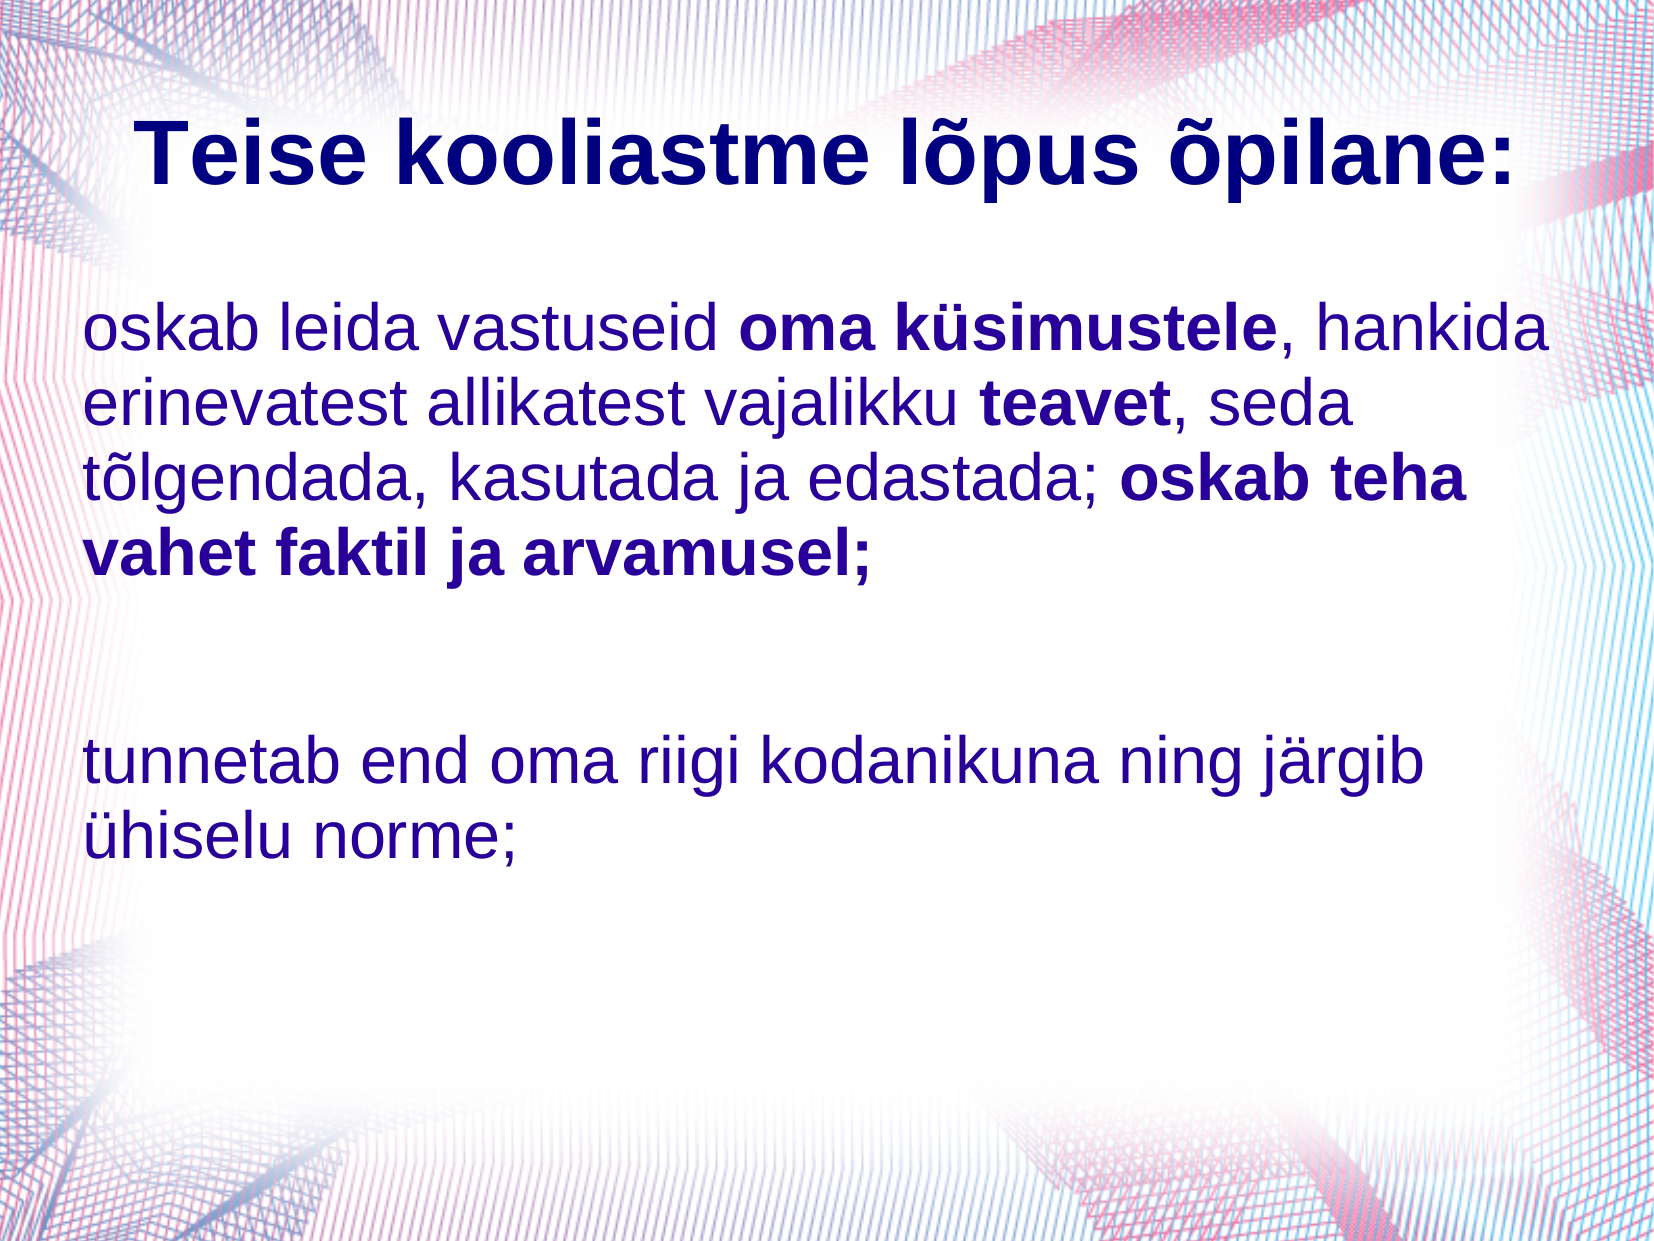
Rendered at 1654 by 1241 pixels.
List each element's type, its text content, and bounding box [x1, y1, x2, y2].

title Teise kooliastme lõpus õpilane: [82, 49, 1571, 257]
picture [0, 0, 1654, 1241]
list oskab leida vastuseid oma küsimustele, hankida erinevatest allikatest vajalikku teavet, seda tõlgendada, kasutada ja edastada; oskab teha vahet faktil ja arvamusel; tunnetab end oma riigi kodanikuna ning järgib ühiselu norme; [82, 290, 1571, 1138]
